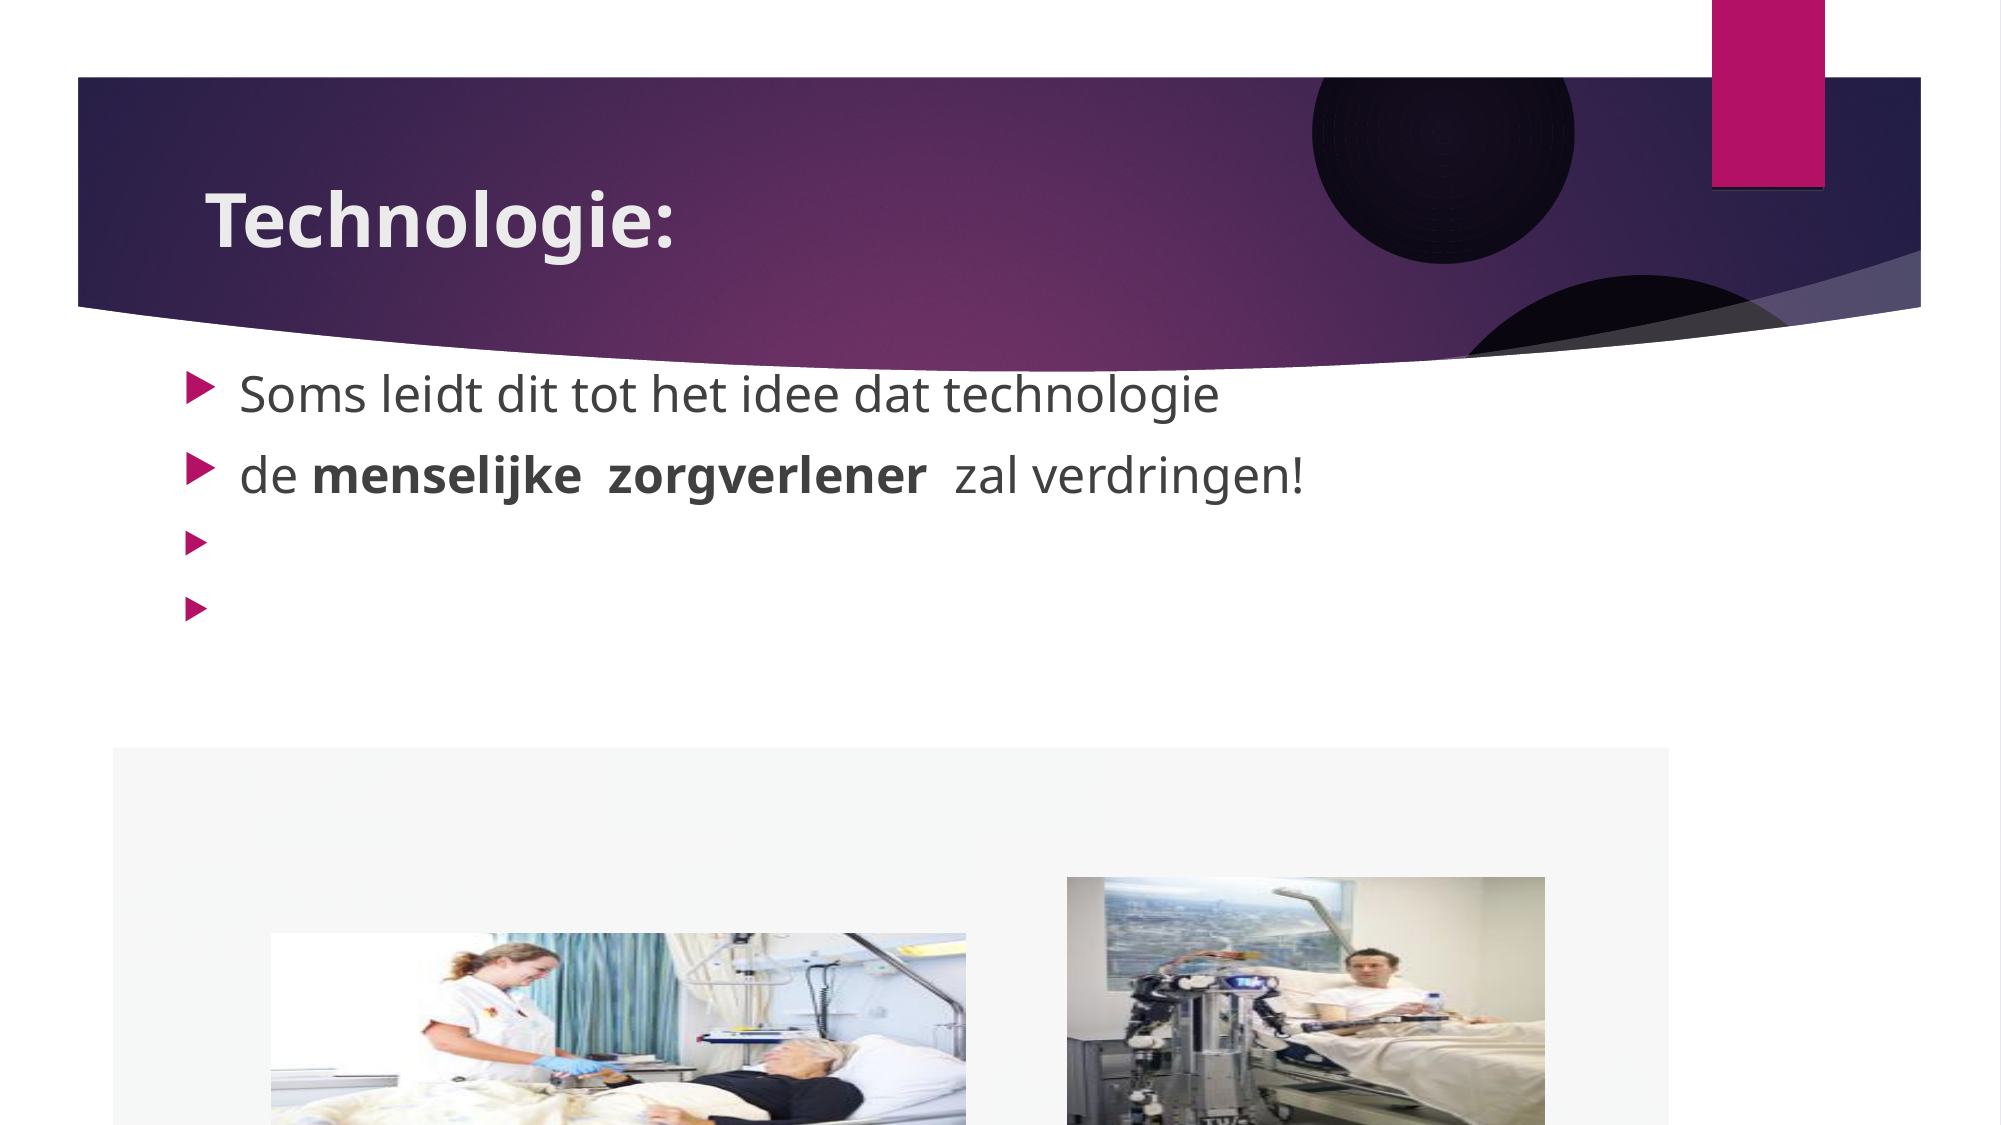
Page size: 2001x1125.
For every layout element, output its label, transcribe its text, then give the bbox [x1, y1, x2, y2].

picture [113, 747, 1669, 1125]
title Technologie: [189, 159, 1627, 276]
list Soms leidt dit tot het idee dat technologie de menselijke zorgverlener zal verdringen! [168, 355, 1946, 709]
